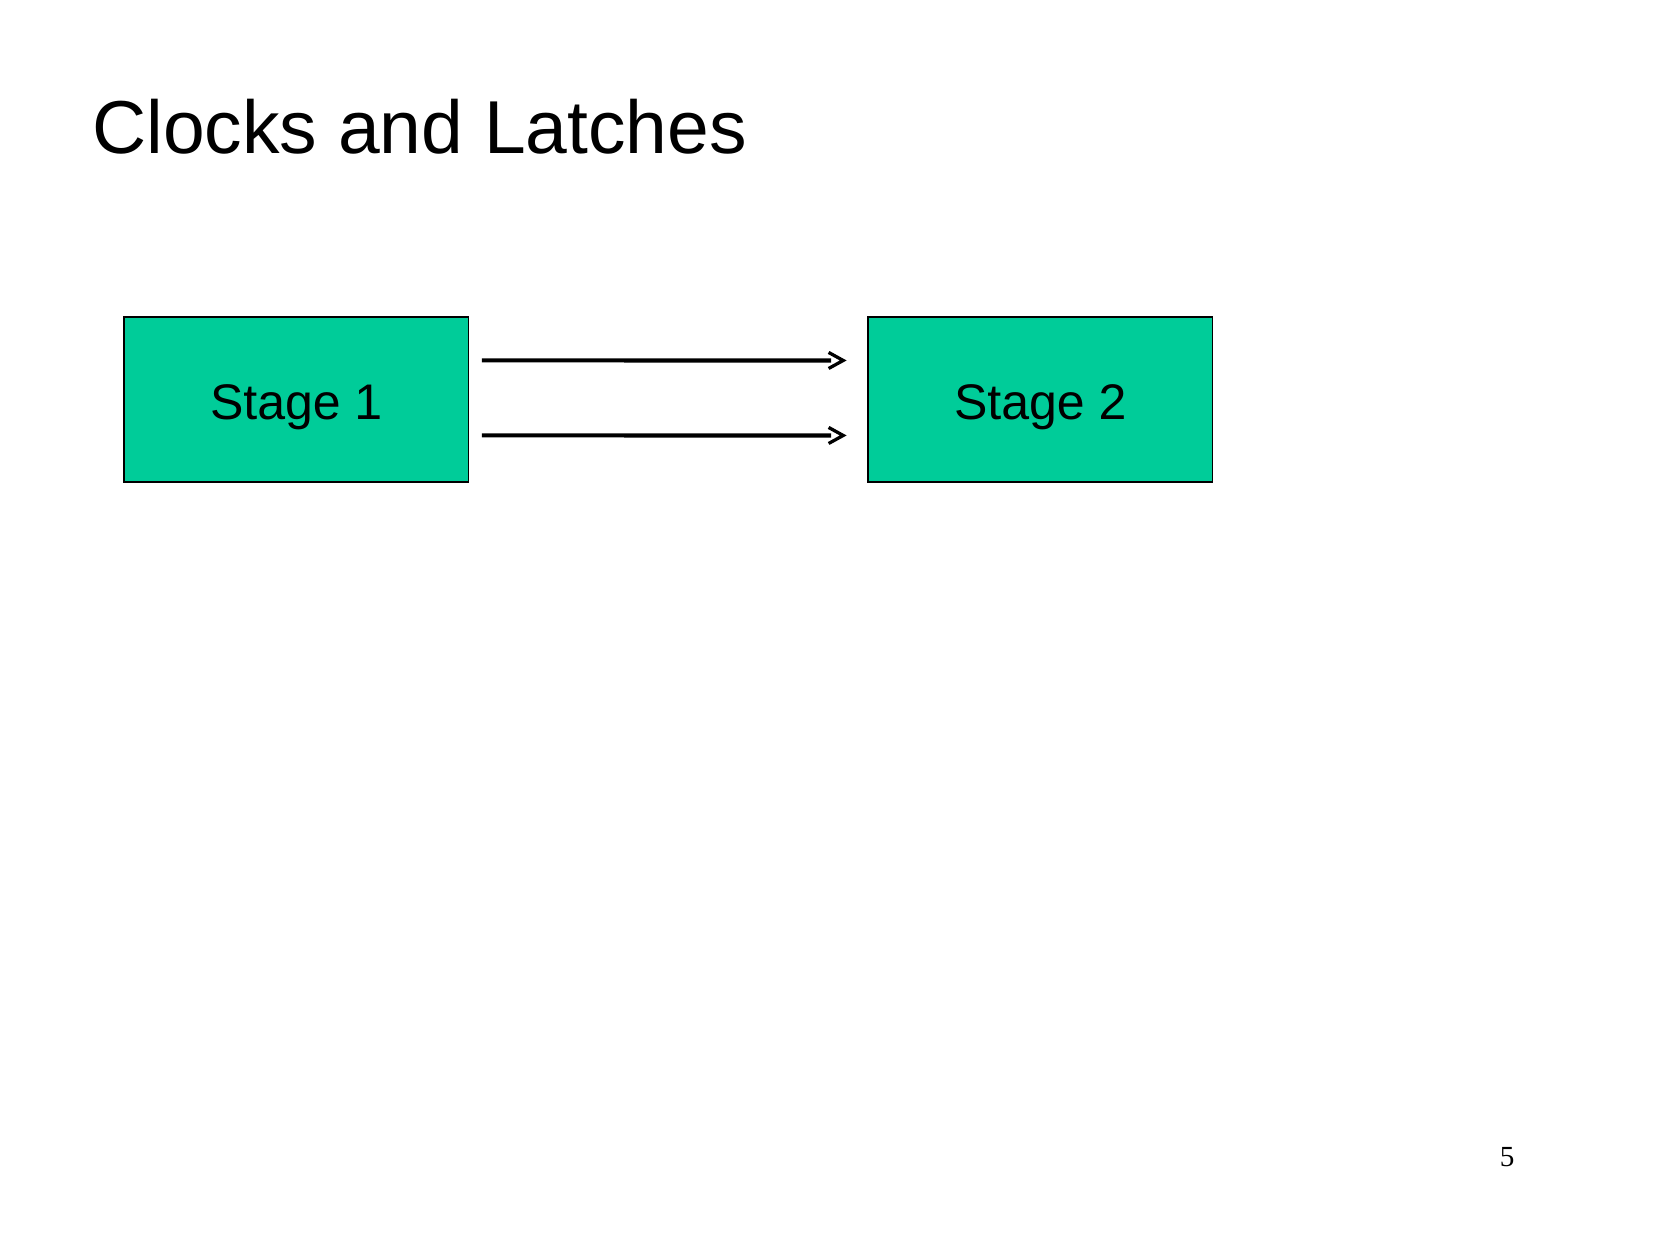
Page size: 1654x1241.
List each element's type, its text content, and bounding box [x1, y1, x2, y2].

text_box Stage 1 [123, 316, 469, 483]
text_box <number> [1184, 1129, 1530, 1213]
text_box Clocks and Latches [77, 71, 762, 177]
text_box Stage 2 [868, 316, 1213, 483]
